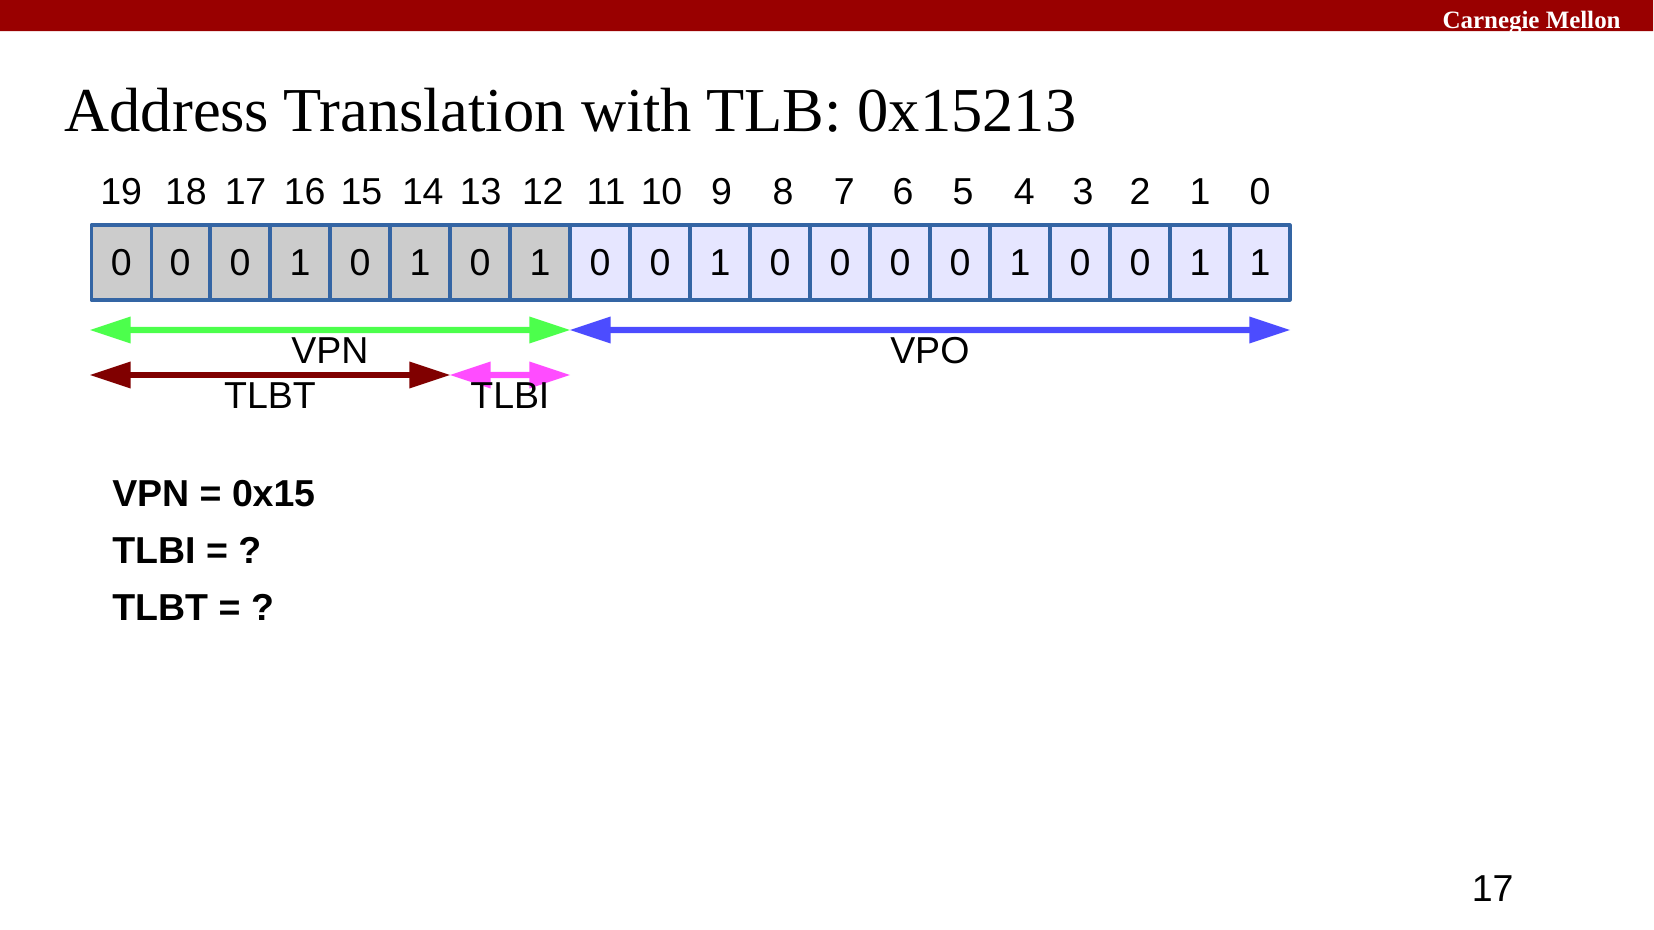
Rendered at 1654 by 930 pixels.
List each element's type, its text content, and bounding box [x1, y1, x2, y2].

text_box 0 [1111, 225, 1170, 301]
text_box 0 [631, 225, 690, 301]
text_box 0 [930, 225, 991, 301]
text_box 1 [690, 225, 751, 301]
text_box 0 [91, 225, 152, 301]
text_box 10 [640, 163, 698, 221]
text_box 1 [391, 225, 450, 301]
text_box 0 [810, 225, 871, 301]
text_box 13 [459, 163, 517, 221]
text_box 0 [751, 225, 810, 301]
text_box 6 [877, 163, 929, 221]
text_box 16 [282, 163, 341, 221]
text_box 1 [511, 225, 570, 301]
text_box TLBI = ? [97, 521, 277, 578]
text_box 14 [398, 163, 459, 221]
text_box 1 [1170, 225, 1231, 301]
text_box 17 [222, 163, 282, 221]
text_box 1 [1174, 163, 1226, 221]
text_box 15 [341, 163, 398, 221]
text_box 1 [1231, 225, 1291, 301]
text_box 0 [1234, 163, 1286, 221]
text_box 0 [450, 225, 511, 301]
text_box 7 [819, 163, 870, 221]
title Address Translation with TLB: 0x15213 [64, 58, 1576, 163]
text_box 4 [999, 163, 1050, 221]
text_box VPN = 0x15 [97, 465, 331, 522]
text_box 0 [330, 225, 391, 301]
text_box 1 [991, 225, 1050, 301]
text_box 0 [1050, 225, 1111, 301]
text_box 19 [85, 163, 157, 221]
text_box TLBT = ? [97, 578, 290, 636]
text_box 0 [210, 225, 271, 301]
text_box 1 [271, 225, 330, 301]
text_box 0 [152, 225, 210, 301]
text_box 18 [157, 163, 222, 221]
text_box 8 [757, 163, 809, 221]
text_box 0 [871, 225, 930, 301]
text_box 12 [517, 163, 579, 221]
text_box 5 [937, 163, 989, 221]
text_box 3 [1057, 163, 1109, 221]
text_box 9 [698, 163, 747, 221]
text_box 0 [570, 225, 631, 301]
text_box 11 [579, 163, 640, 221]
text_box 2 [1114, 163, 1166, 221]
